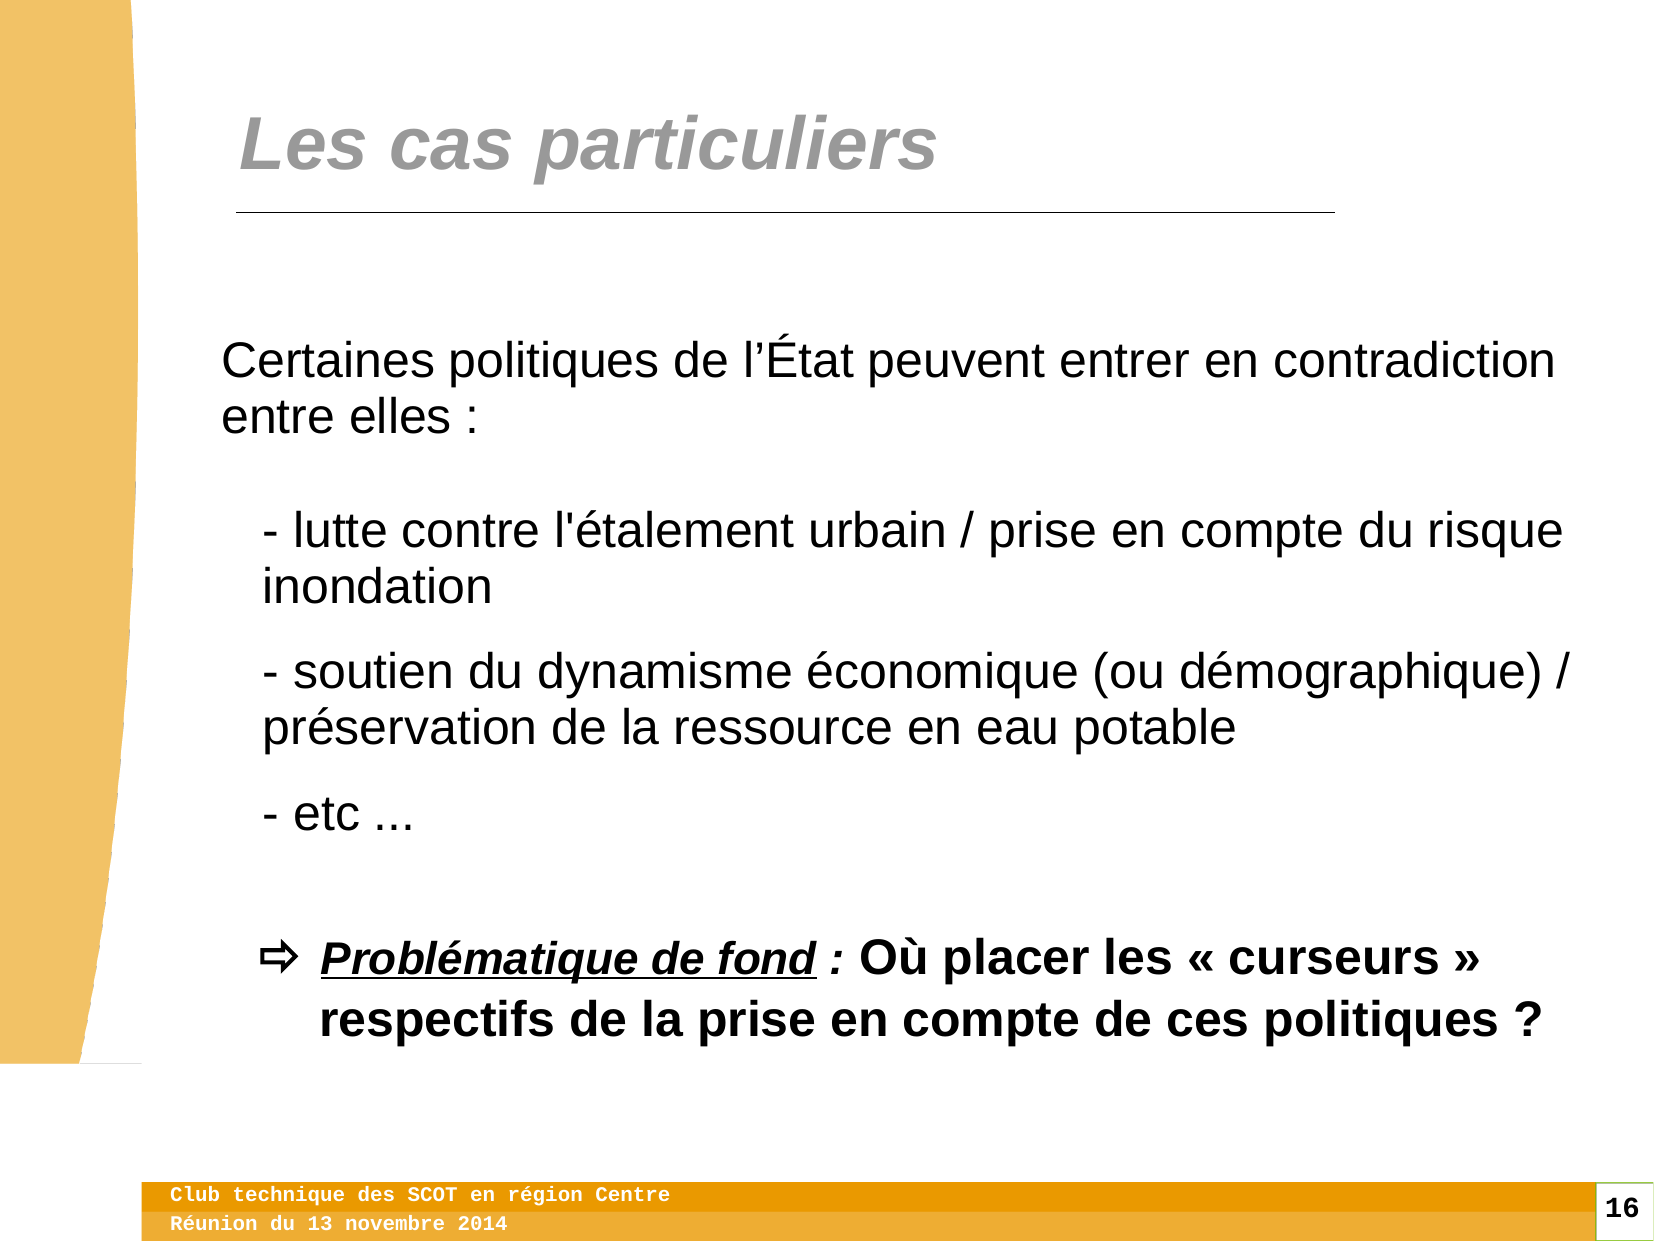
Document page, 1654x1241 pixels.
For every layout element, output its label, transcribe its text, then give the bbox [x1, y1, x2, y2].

picture [0, 0, 1654, 1241]
title Les cas particuliers [177, 69, 1536, 218]
text_box Certaines politiques de l’État peuvent entrer en contradiction entre elles : - lutte contre l'étalement urbain / prise en compte du risque inondation - soutien du dynamisme économique (ou démographique) / préservation de la ressource en eau potable - etc ...  Problématique de fond : Où placer les « curseurs » respectifs de la prise en compte de ces politiques ? [206, 324, 1595, 1054]
